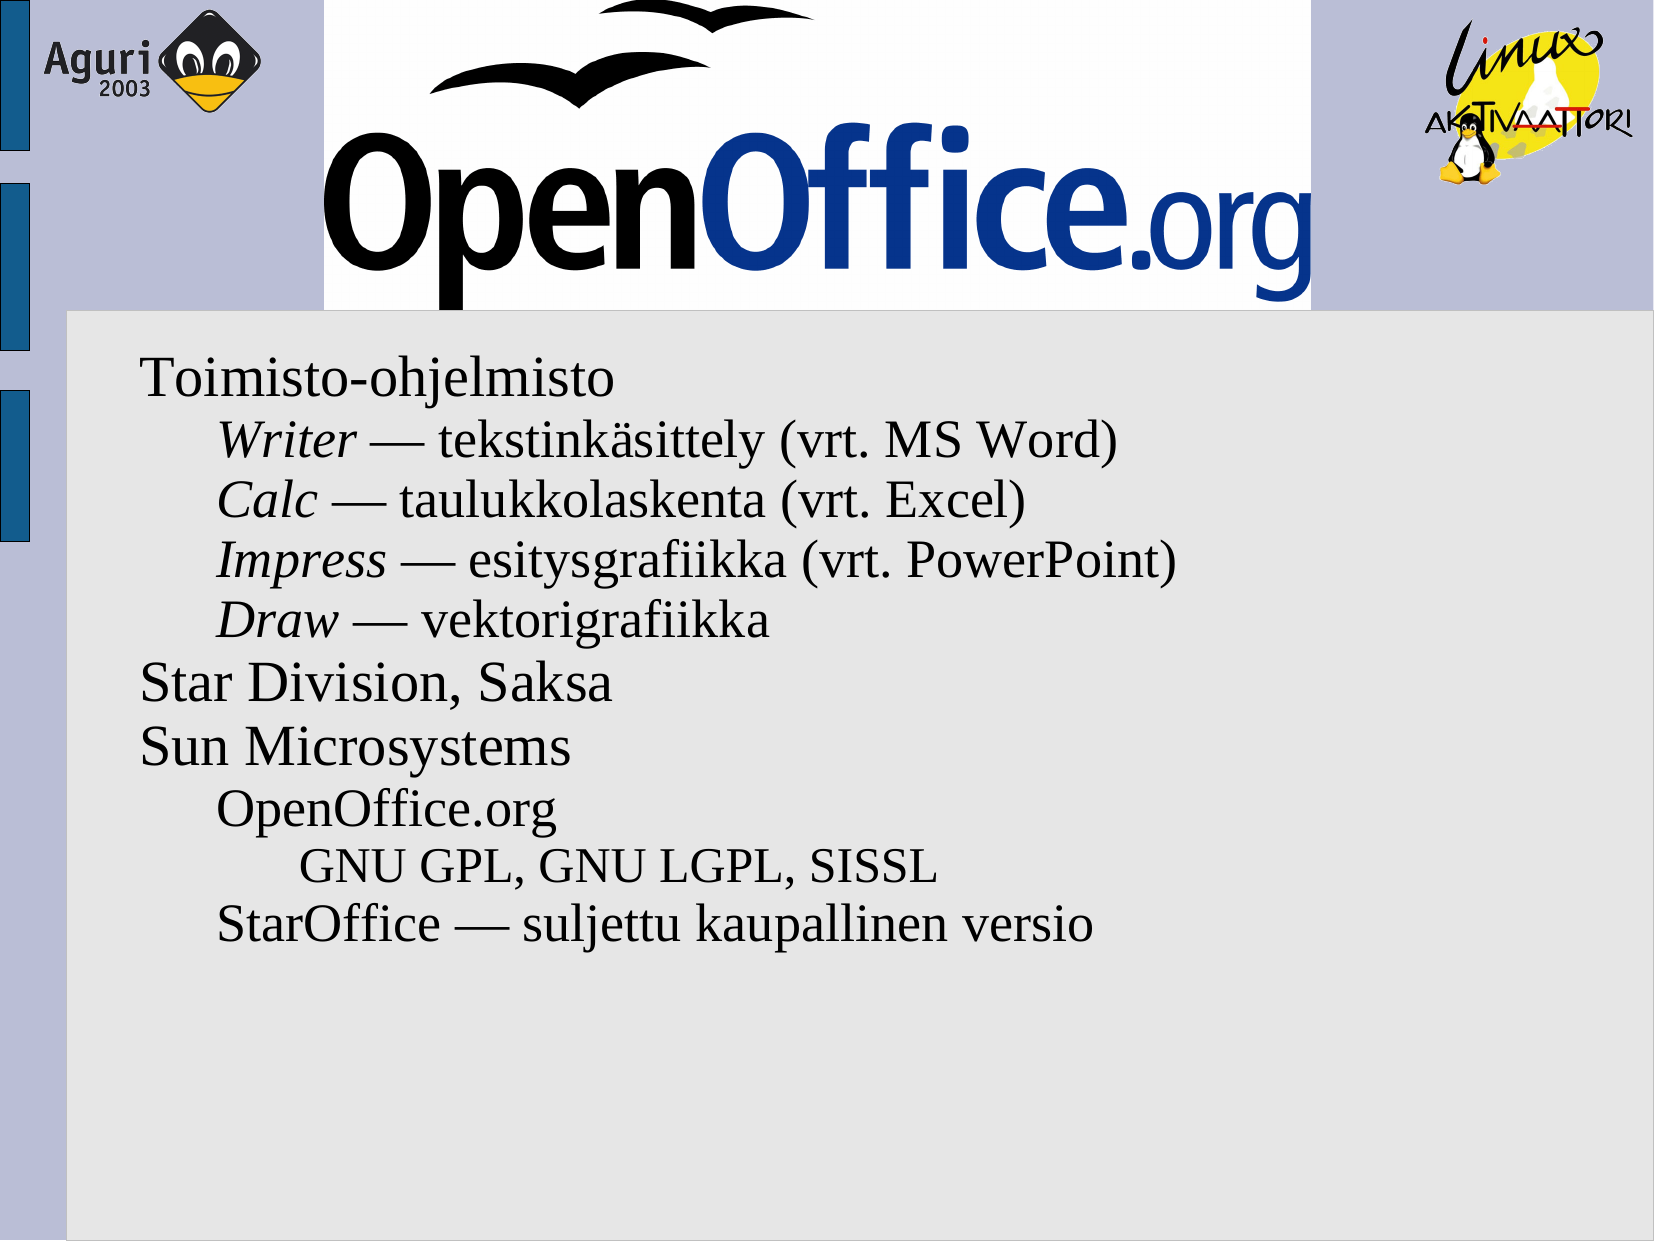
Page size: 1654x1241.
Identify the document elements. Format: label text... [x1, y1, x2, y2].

picture [39, 9, 265, 113]
picture [324, 0, 1311, 310]
picture [1417, 12, 1640, 190]
list Toimisto-ohjelmisto Writer — tekstinkäsittely (vrt. MS Word) Calc — taulukkolaskenta (vrt. Excel) Impress — esitysgrafiikka (vrt. PowerPoint) Draw — vektorigrafiikka Star Division, Saksa Sun Microsystems OpenOffice.org GNU GPL, GNU LGPL, SISSL StarOffice — suljettu kaupallinen versio [121, 344, 1534, 1133]
